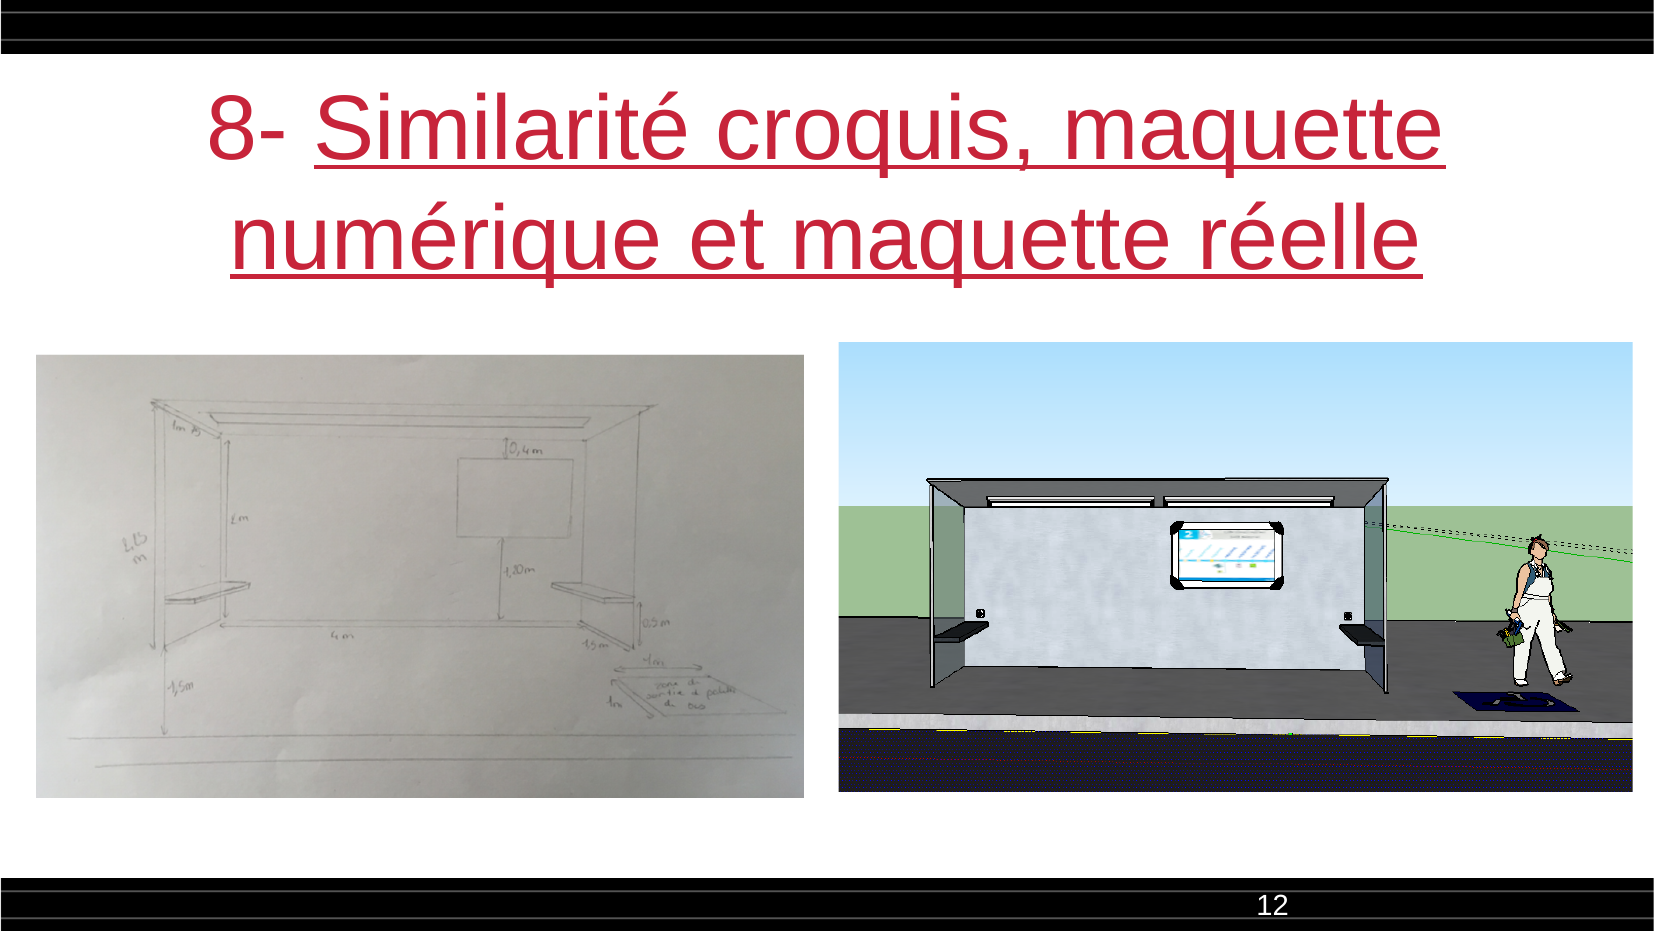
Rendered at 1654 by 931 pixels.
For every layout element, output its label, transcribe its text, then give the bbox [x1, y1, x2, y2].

picture [0, 878, 1654, 931]
picture [35, 354, 804, 798]
title 8- Similarité croquis, maquette numérique et maquette réelle [82, 67, 1571, 273]
picture [838, 342, 1633, 792]
picture [0, 0, 1654, 54]
